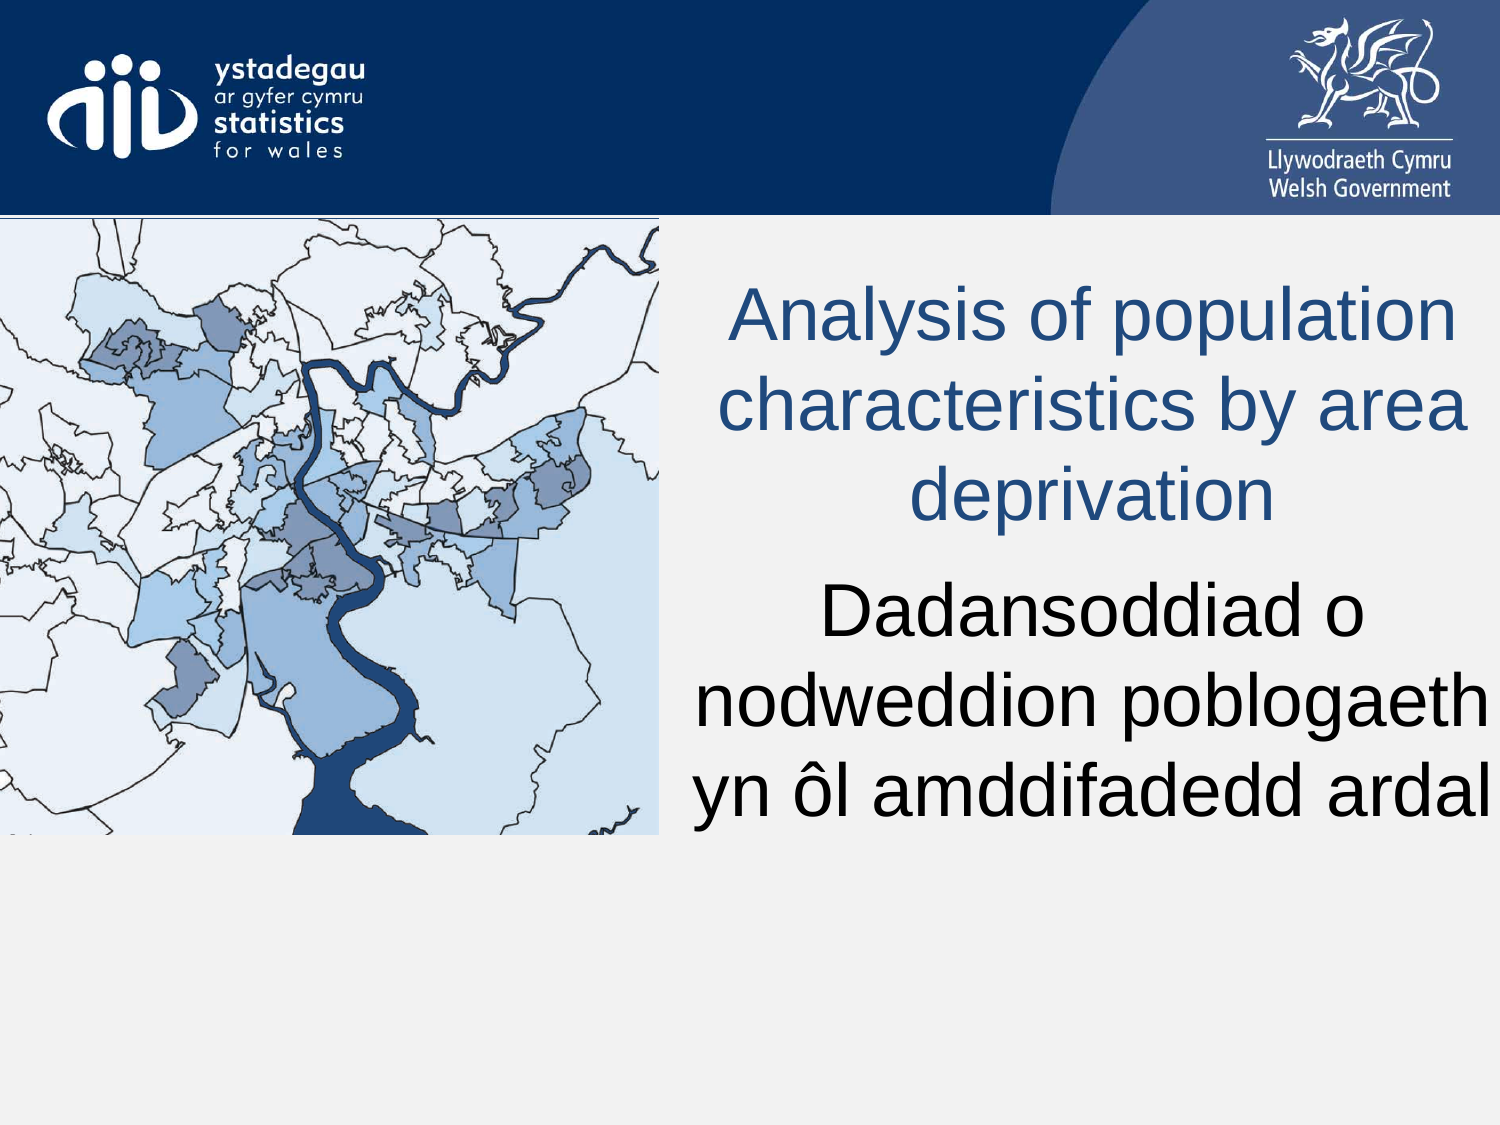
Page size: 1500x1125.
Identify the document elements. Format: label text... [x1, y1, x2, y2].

text_box Analysis of population characteristics by area deprivation [670, 258, 1500, 547]
text_box Dadansoddiad o nodweddion poblogaeth yn ôl amddifadedd ardal [655, 553, 1500, 842]
picture [0, 0, 1500, 215]
picture [0, 218, 659, 835]
